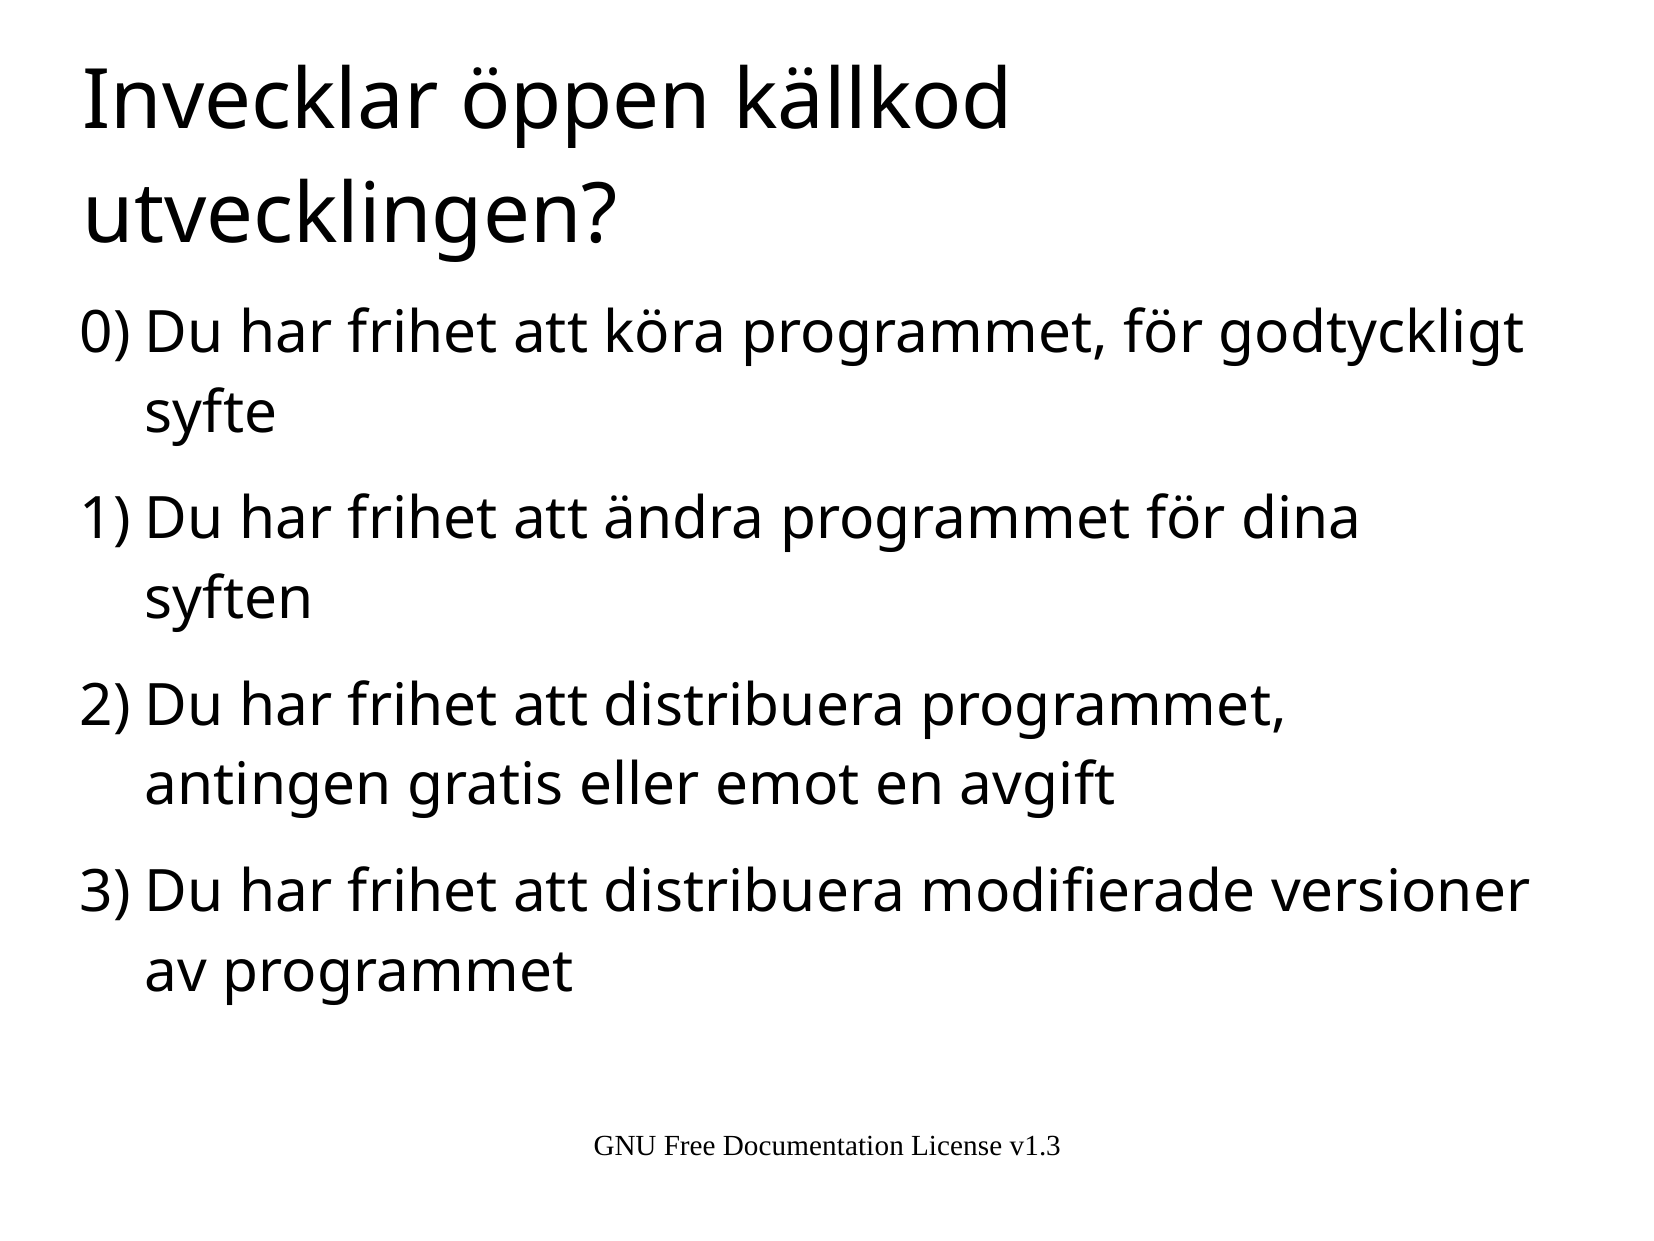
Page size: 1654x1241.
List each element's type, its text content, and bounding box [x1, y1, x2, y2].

title Invecklar öppen källkod utvecklingen? [82, 49, 1571, 257]
list Du har frihet att köra programmet, för godtyckligt syfte Du har frihet att ändra programmet för dina syften Du har frihet att distribuera programmet, antingen gratis eller emot en avgift Du har frihet att distribuera modifierade versioner av programmet [59, 290, 1538, 1010]
